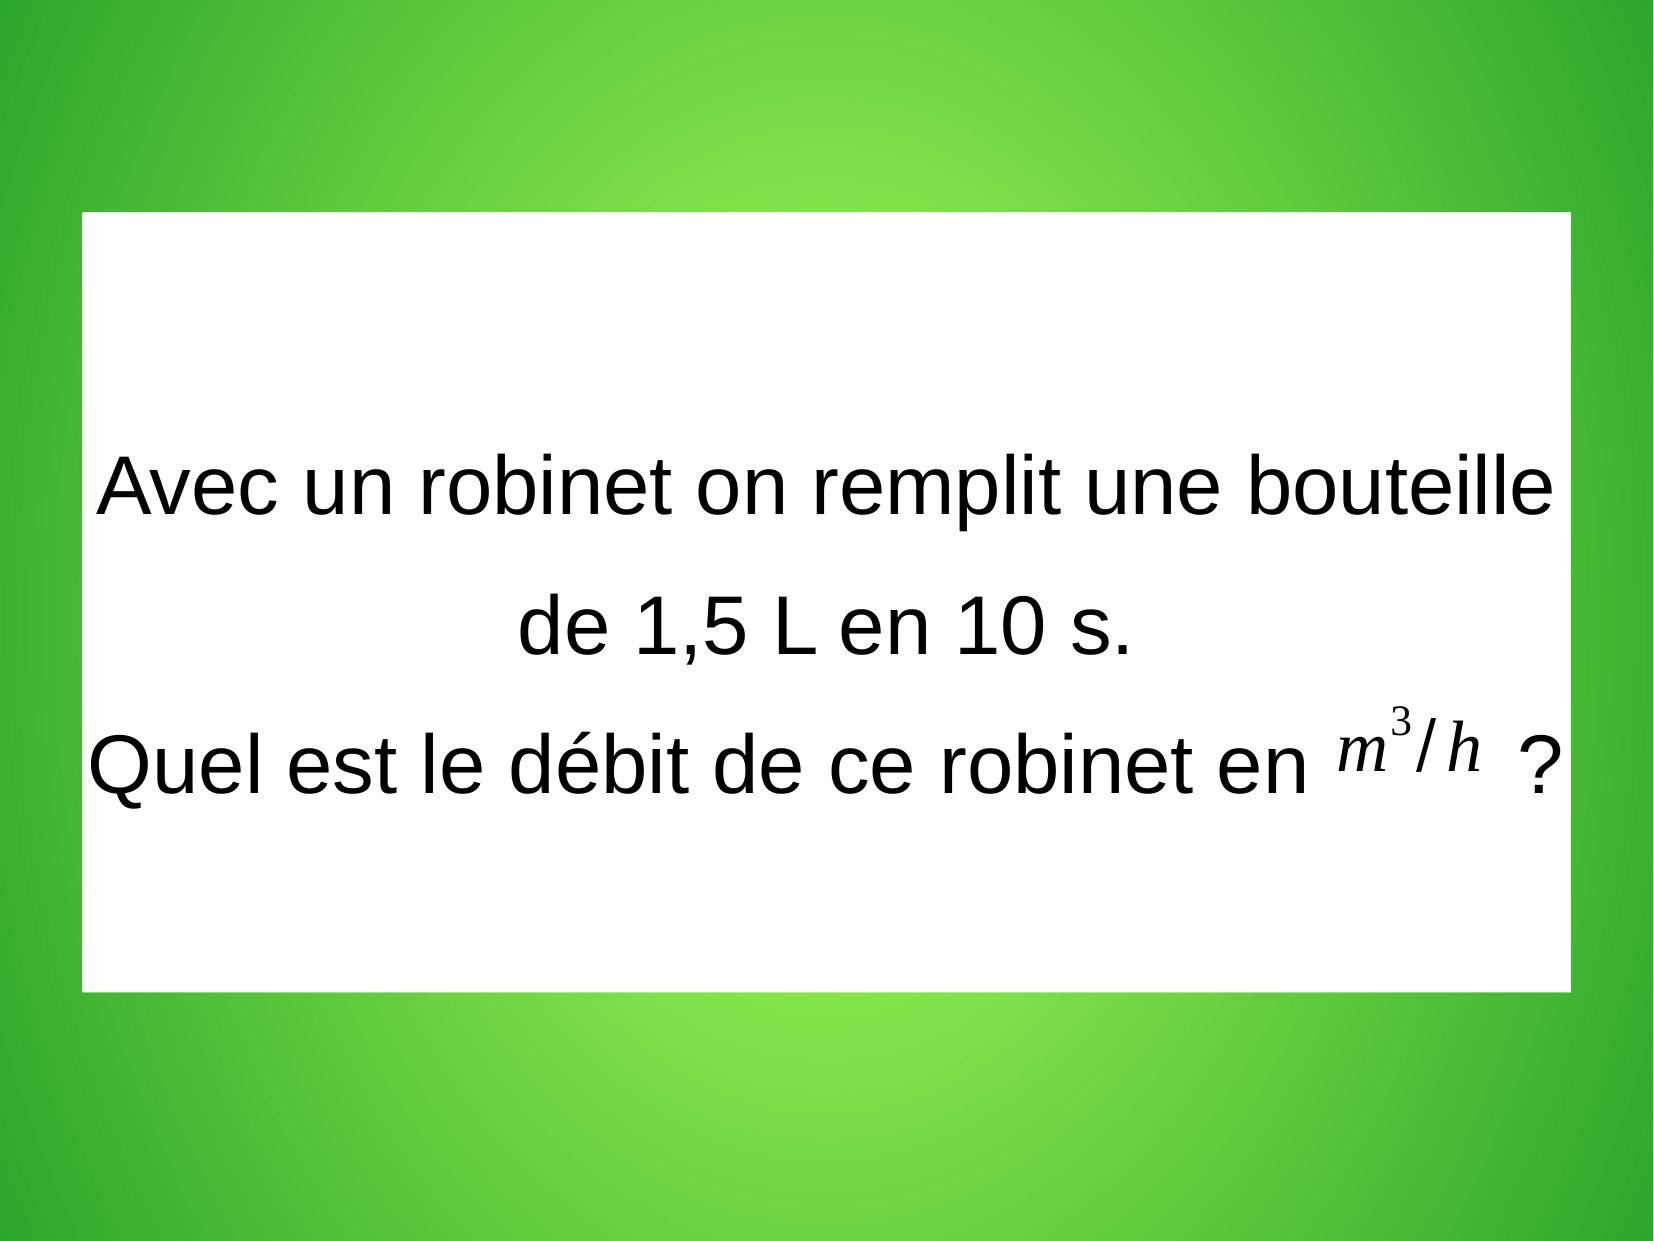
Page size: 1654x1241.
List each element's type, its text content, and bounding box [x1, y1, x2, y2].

text_box Avec un robinet on remplit une bouteille de 1,5 L en 10 s. Quel est le débit de ce robinet en ? [82, 212, 1571, 993]
chart [1328, 696, 1489, 788]
picture [0, 0, 1654, 1241]
